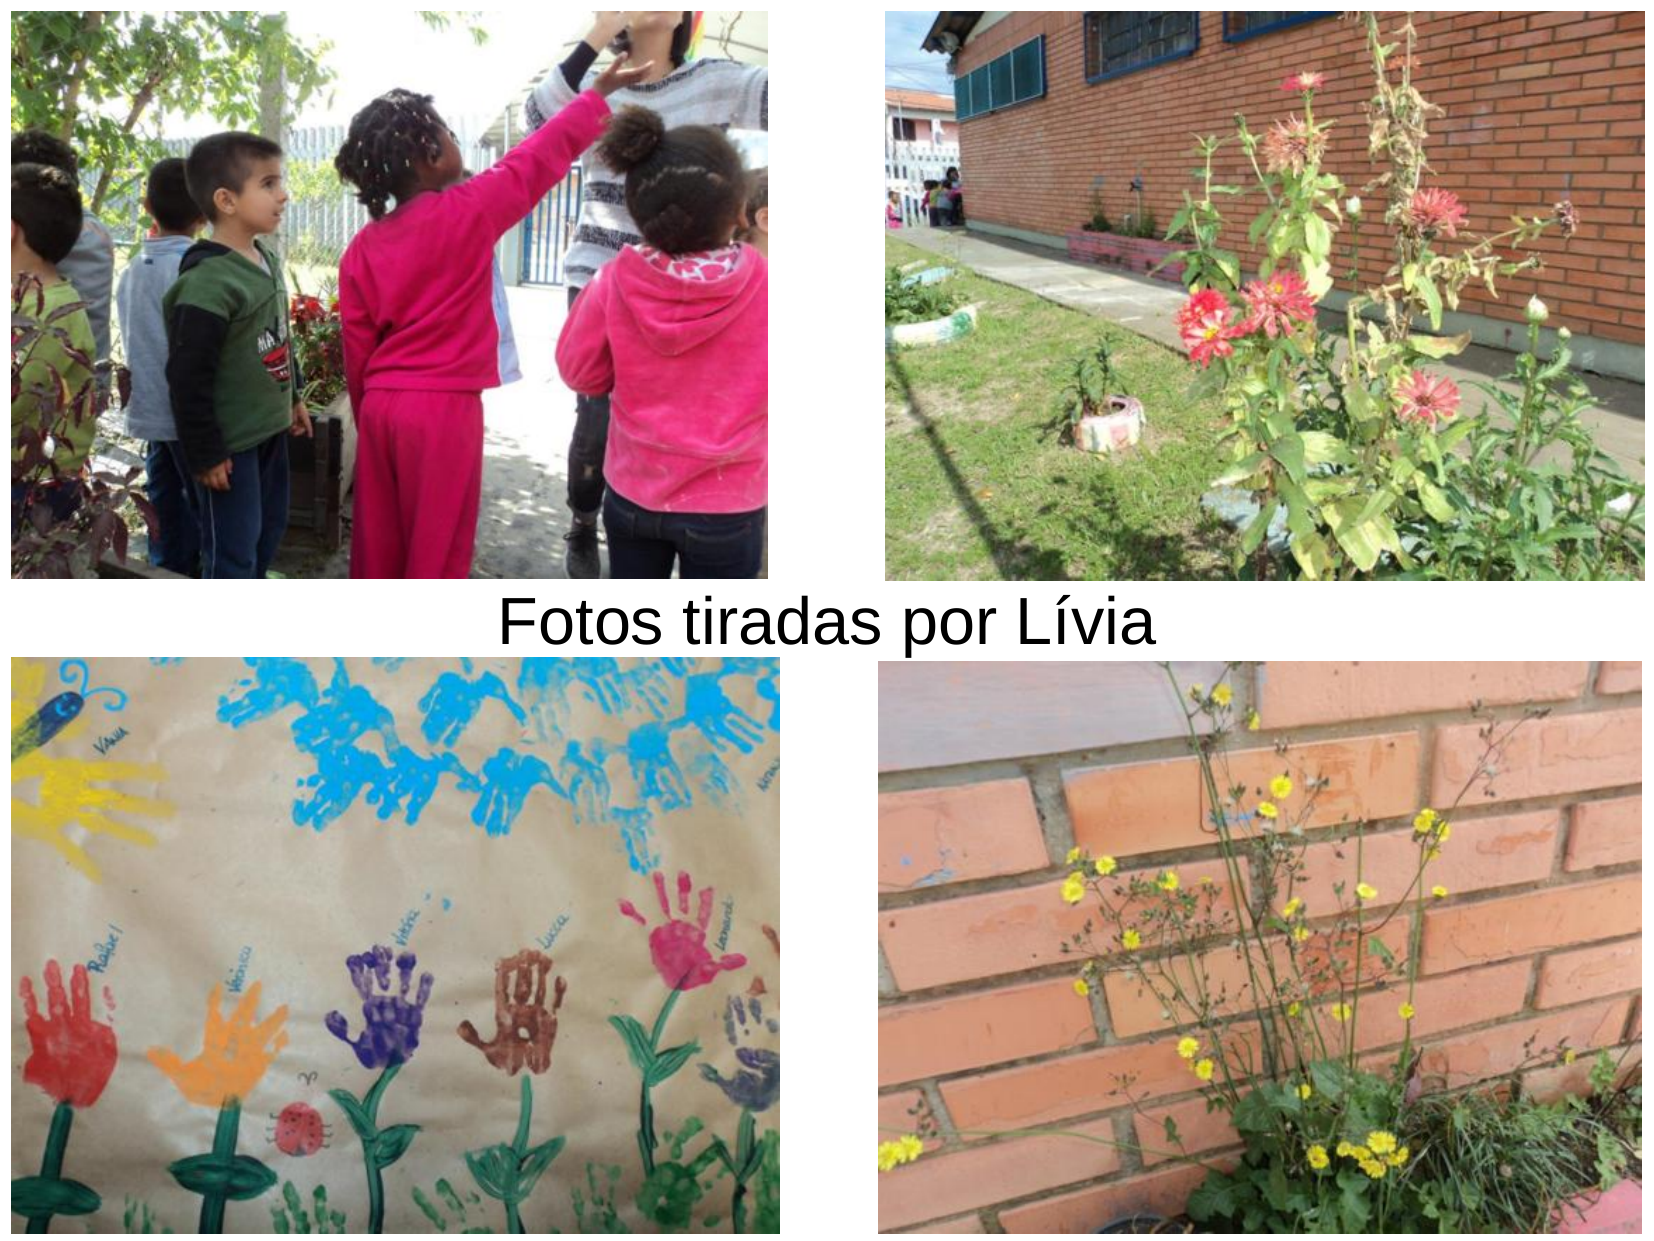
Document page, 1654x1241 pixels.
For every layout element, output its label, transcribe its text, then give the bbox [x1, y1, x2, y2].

picture [11, 657, 780, 1234]
picture [885, 11, 1645, 581]
picture [11, 11, 768, 579]
text_box Fotos tiradas por Lívia [83, 509, 1572, 734]
picture [878, 661, 1642, 1234]
